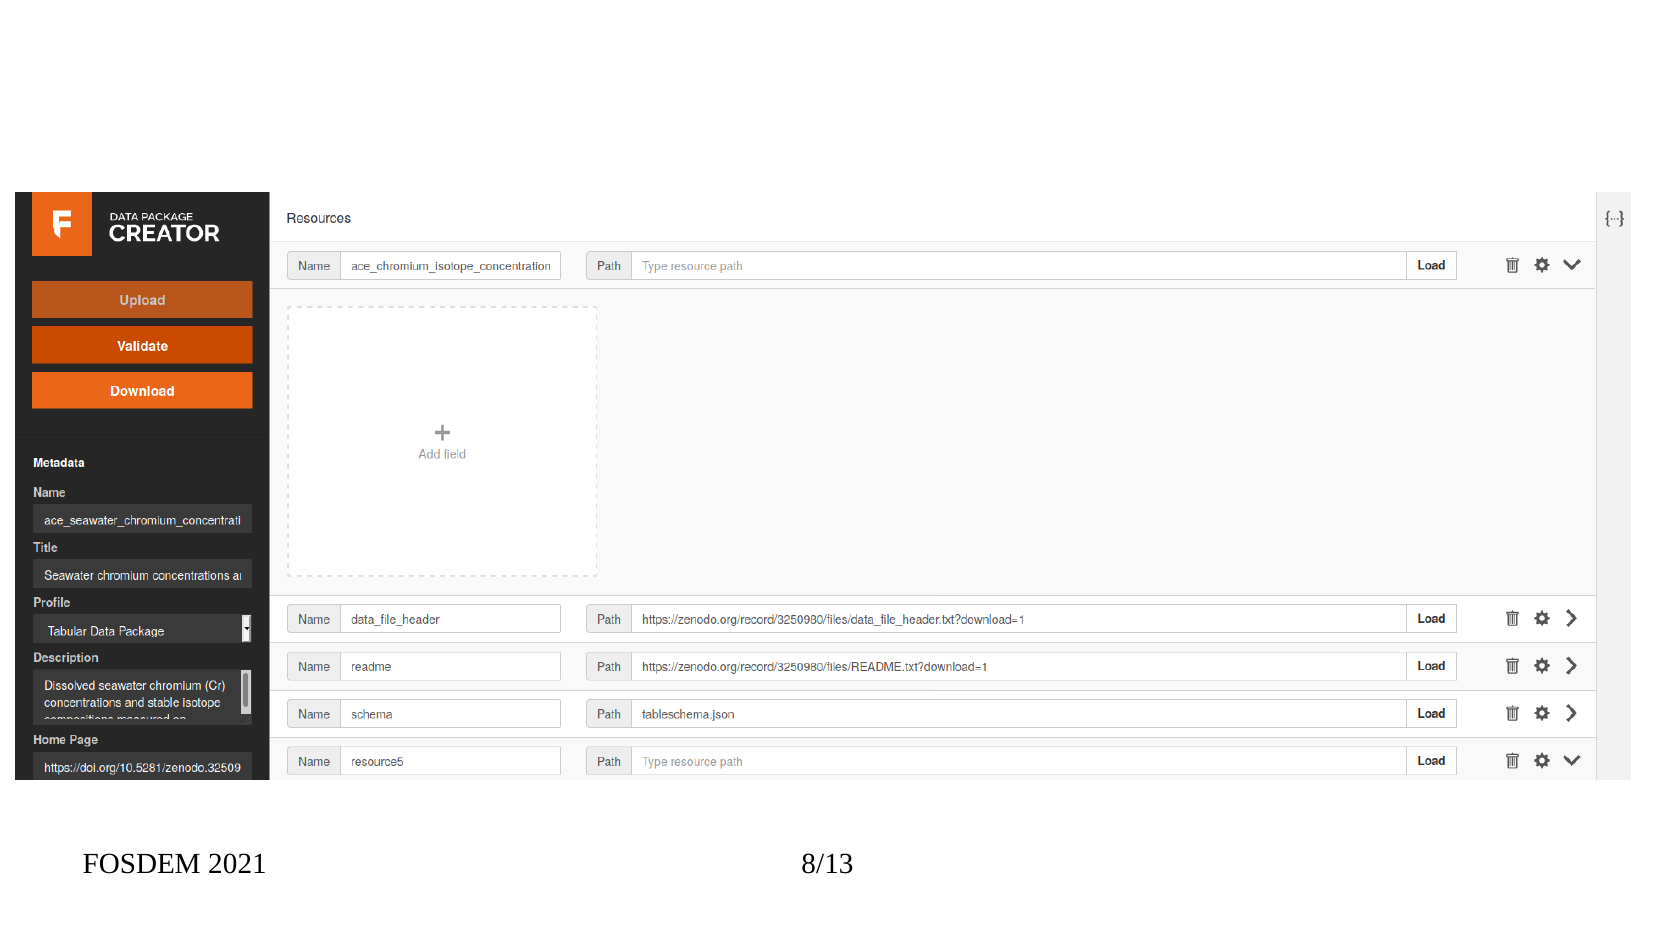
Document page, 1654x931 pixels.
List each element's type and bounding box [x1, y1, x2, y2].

picture [15, 192, 1631, 780]
